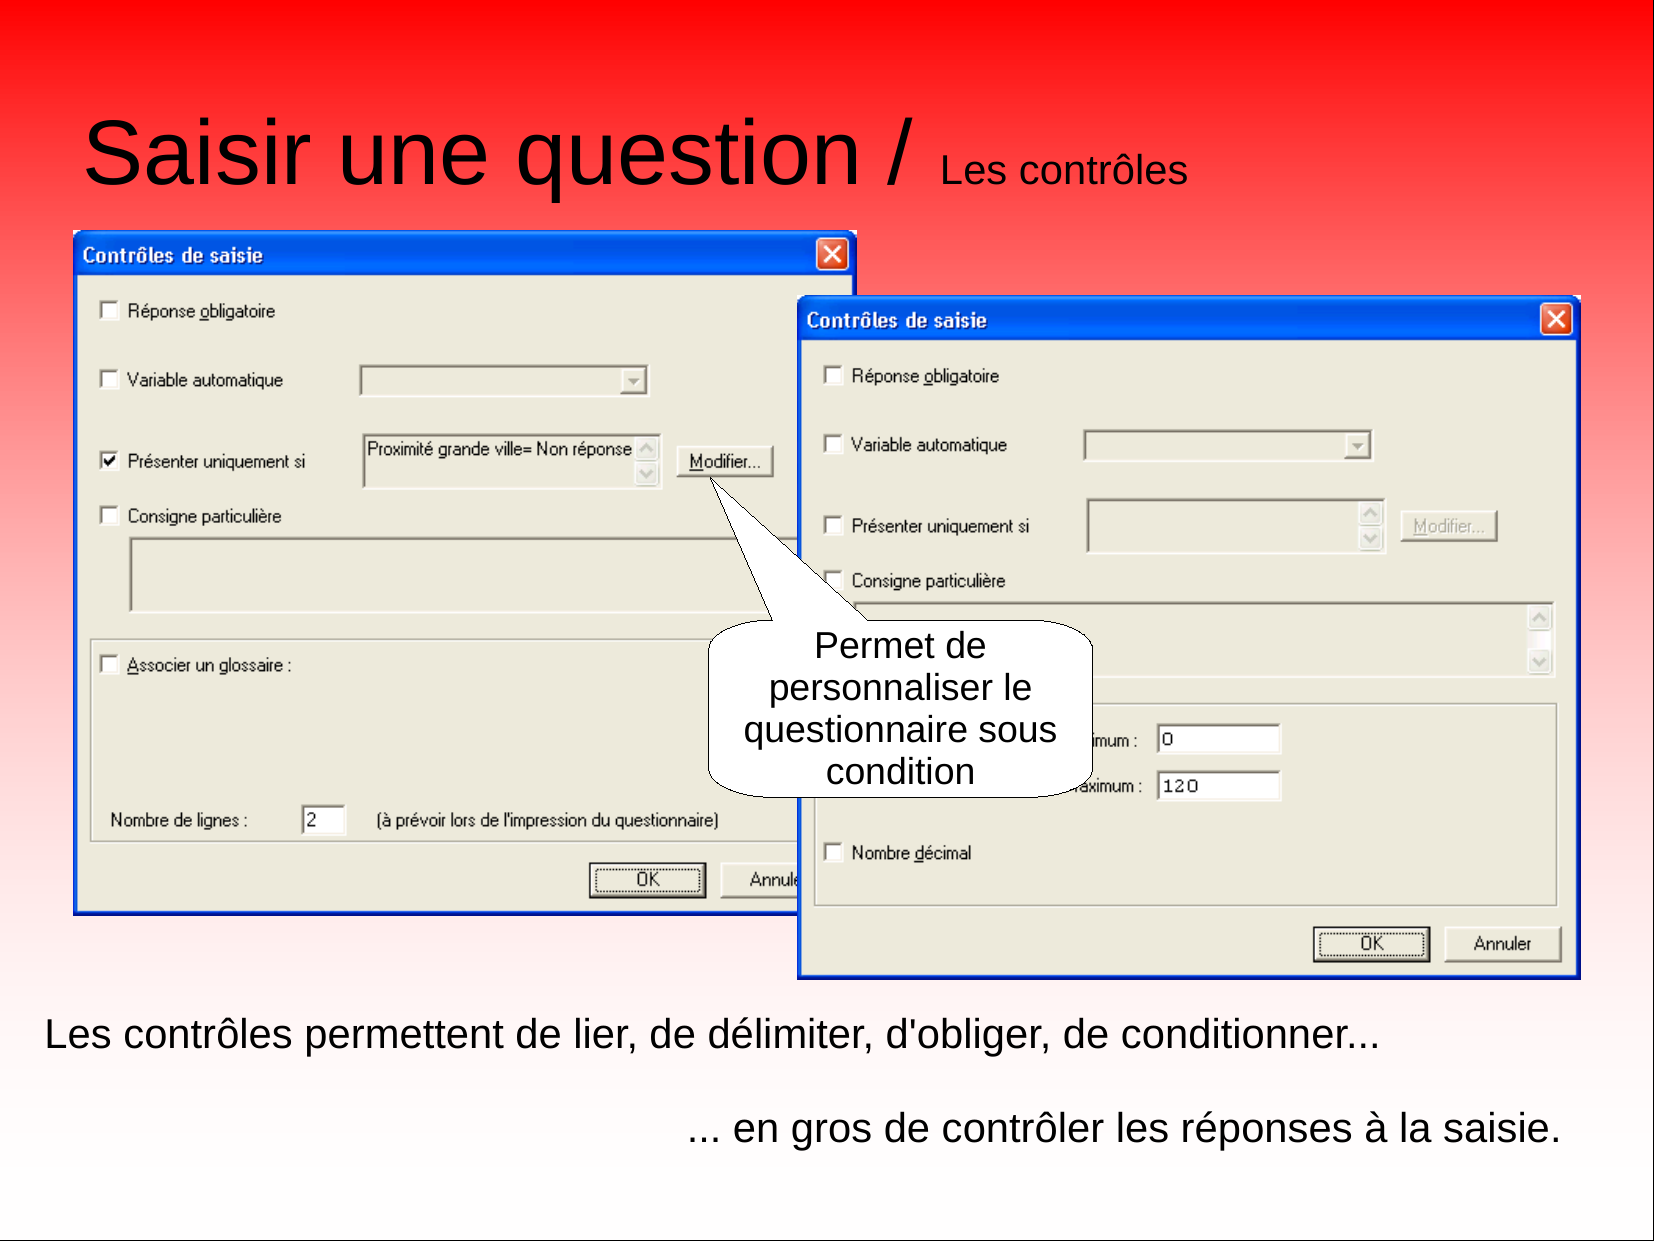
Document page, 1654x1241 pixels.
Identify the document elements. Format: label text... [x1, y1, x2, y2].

title Saisir une question / Les contrôles [82, 56, 1571, 250]
text_box Permet de personnaliser le questionnaire sous condition [708, 477, 1093, 798]
text_box Les contrôles permettent de lier, de délimiter, d'obliger, de conditionner... ... en gros de contrôler les réponses à la saisie. [11, 1003, 1577, 1211]
picture [73, 230, 1581, 980]
